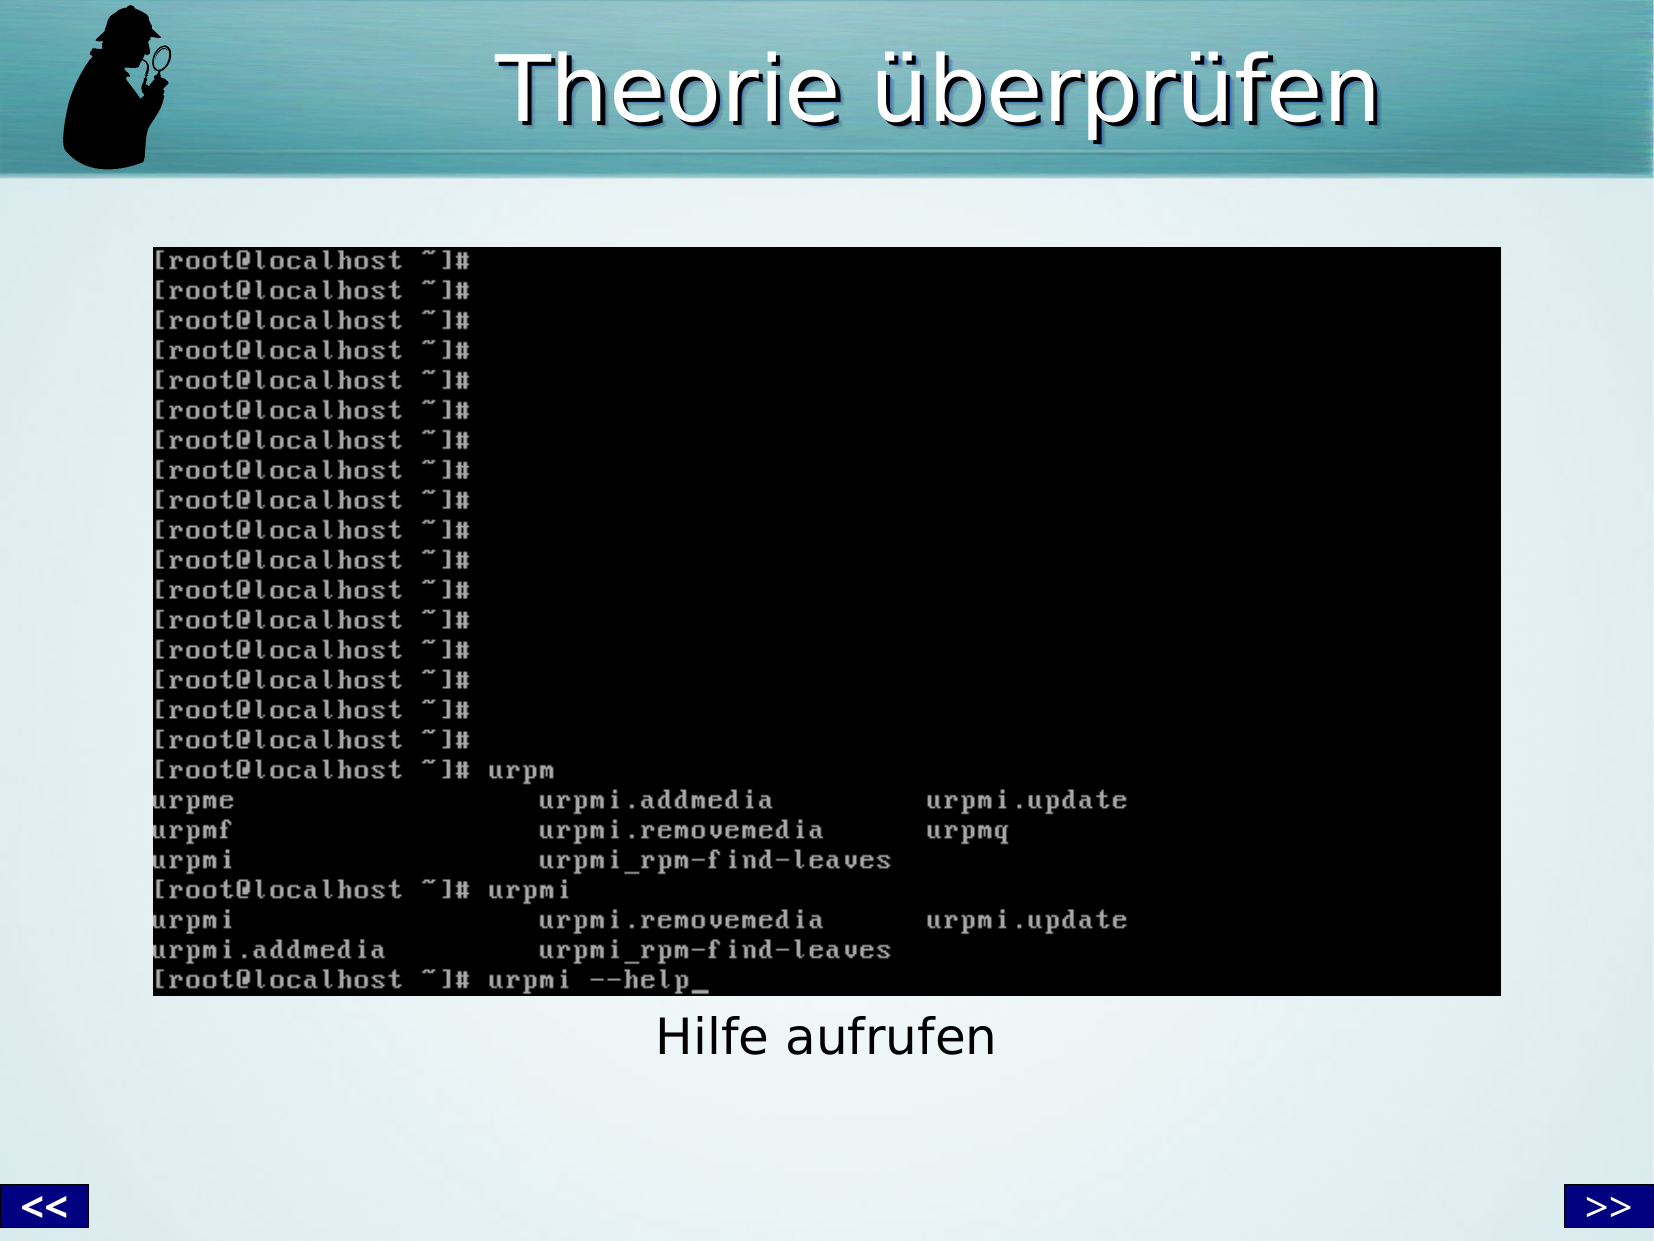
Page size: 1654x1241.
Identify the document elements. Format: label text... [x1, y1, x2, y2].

picture [0, 0, 1654, 1008]
title Theorie überprüfen [224, 2, 1654, 178]
picture [0, 1182, 1654, 1241]
text_box Hilfe aufrufen [0, 1008, 1654, 1182]
